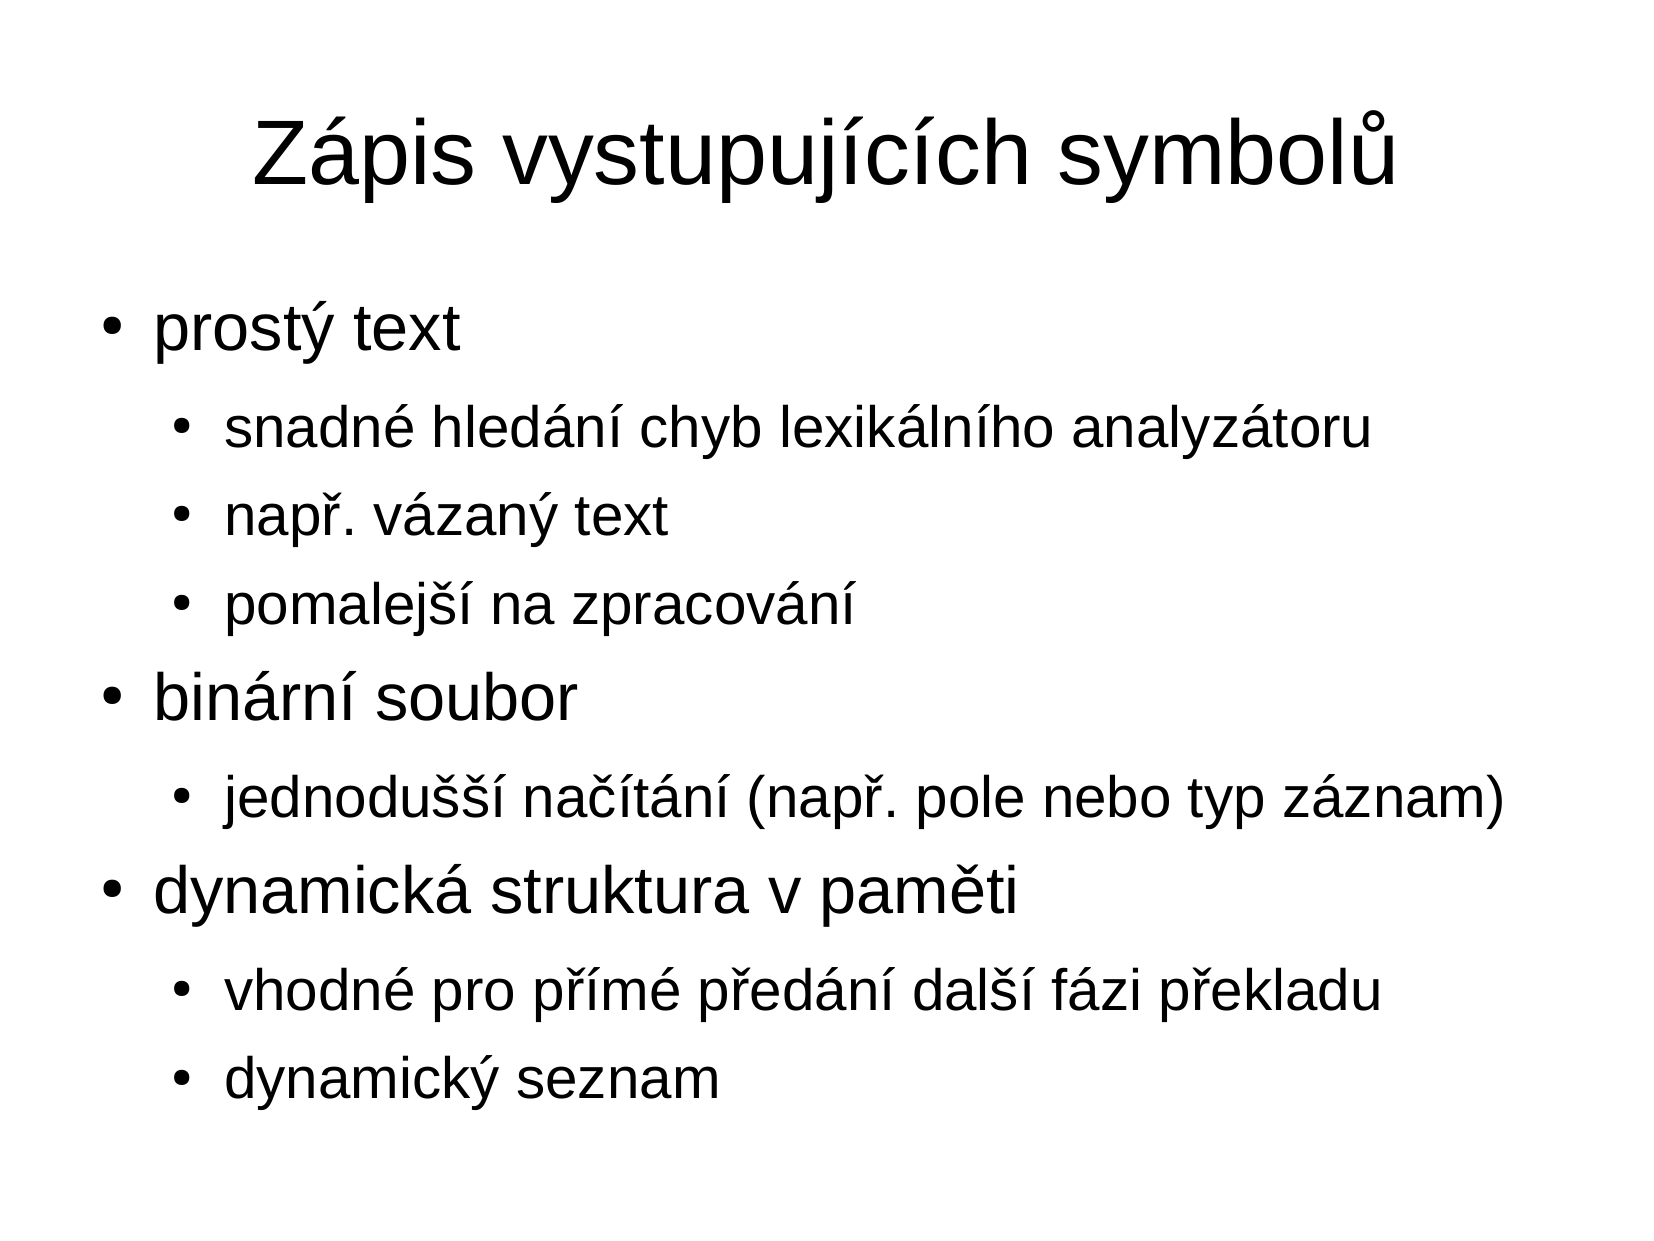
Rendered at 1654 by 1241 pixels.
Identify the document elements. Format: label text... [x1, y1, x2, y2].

title Zápis vystupujících symbolů [82, 56, 1571, 250]
list prostý text snadné hledání chyb lexikálního analyzátoru např. vázaný text pomalejší na zpracování binární soubor jednodušší načítání (např. pole nebo typ záznam) dynamická struktura v paměti vhodné pro přímé předání další fázi překladu dynamický seznam [82, 290, 1571, 1112]
